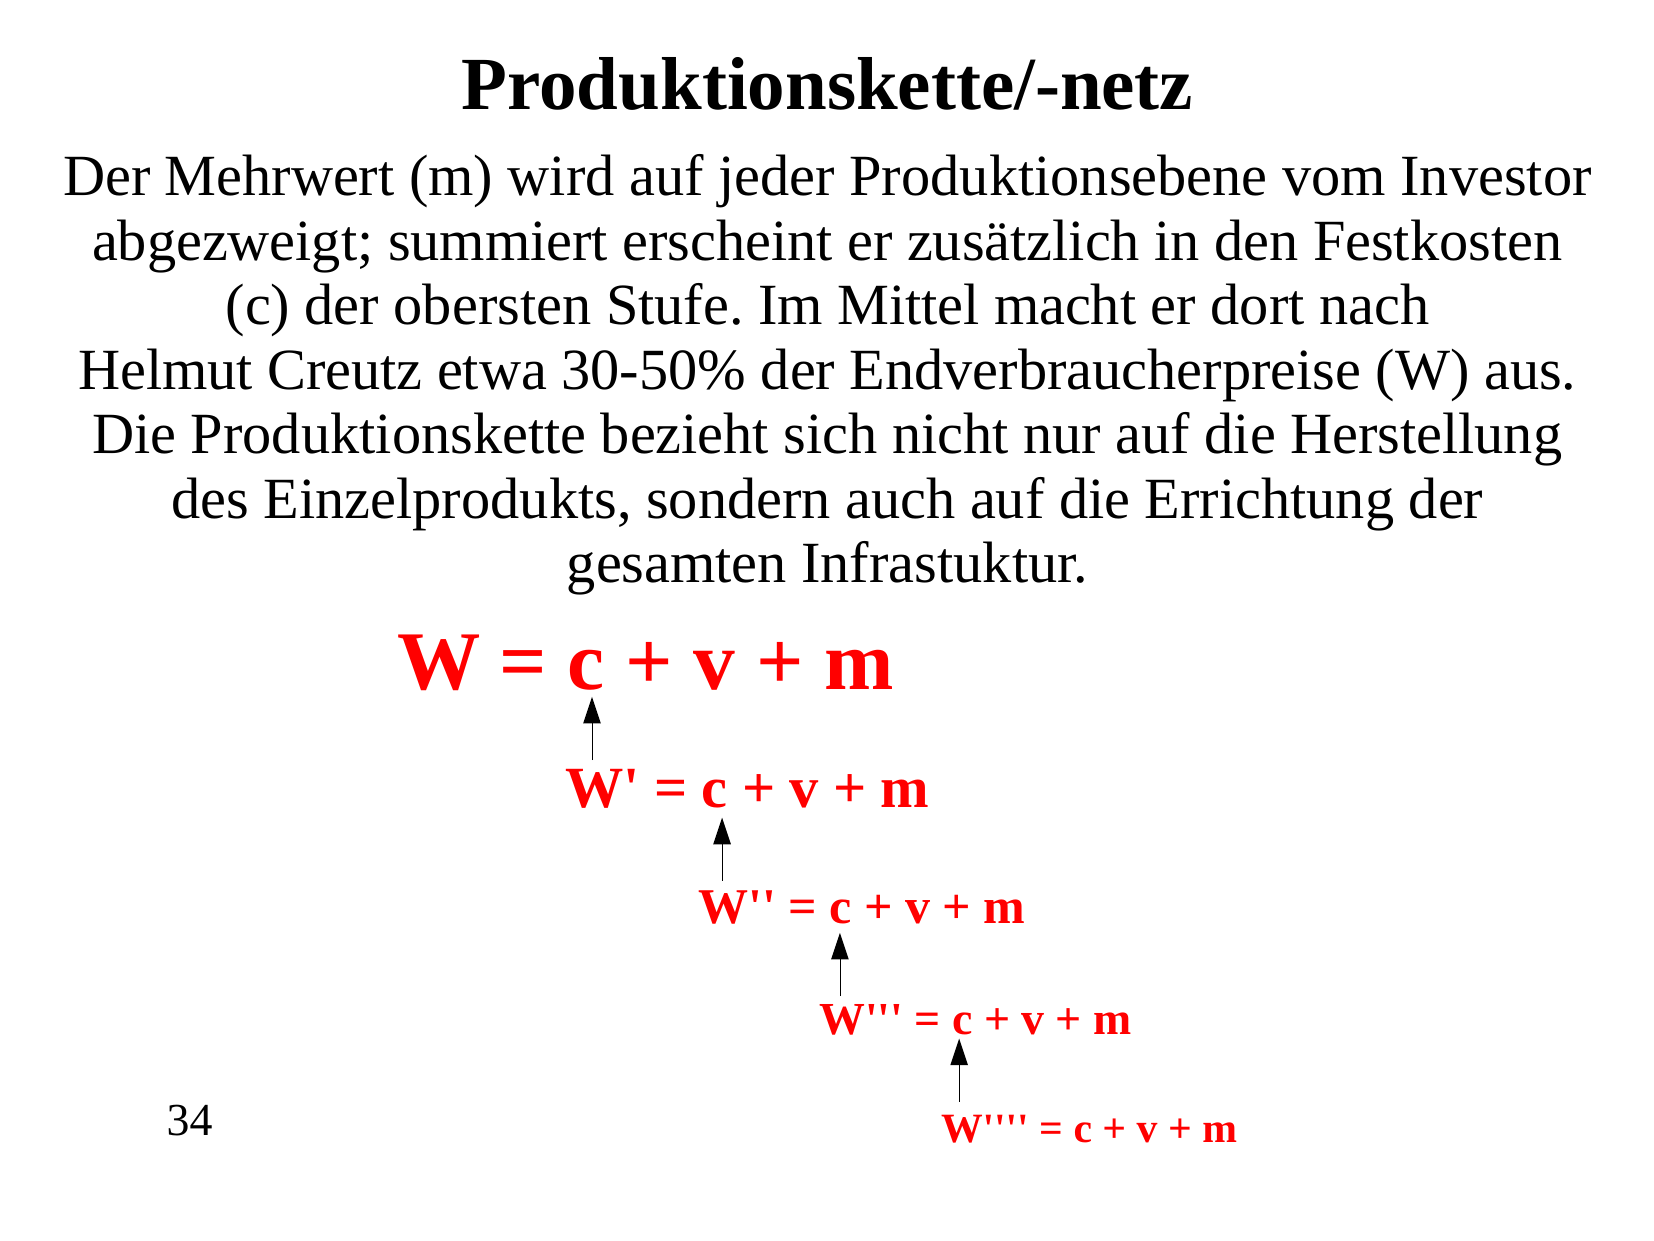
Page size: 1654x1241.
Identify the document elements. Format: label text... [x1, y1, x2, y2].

text_box <Foliennummer> [14, 1087, 365, 1158]
text_box Produktionskette/-netz Der Mehrwert (m) wird auf jeder Produktionsebene vom Investor abgezweigt; summiert erscheint er zusätzlich in den Festkosten (c) der obersten Stufe. Im Mittel macht er dort nach Helmut Creutz etwa 30-50% der Endverbraucherpreise (W) aus. Die Produktionskette bezieht sich nicht nur auf die Herstellung des Einzelprodukts, sondern auch auf die Errichtung der gesamten Infrastuktur. [42, 35, 1614, 605]
text_box W''' = c + v + m [804, 986, 1160, 1058]
text_box W = c + v + m [382, 608, 1004, 733]
text_box W' = c + v + m [550, 748, 966, 836]
text_box W'' = c + v + m [683, 871, 1057, 943]
text_box W'''' = c + v + m [926, 1098, 1262, 1165]
